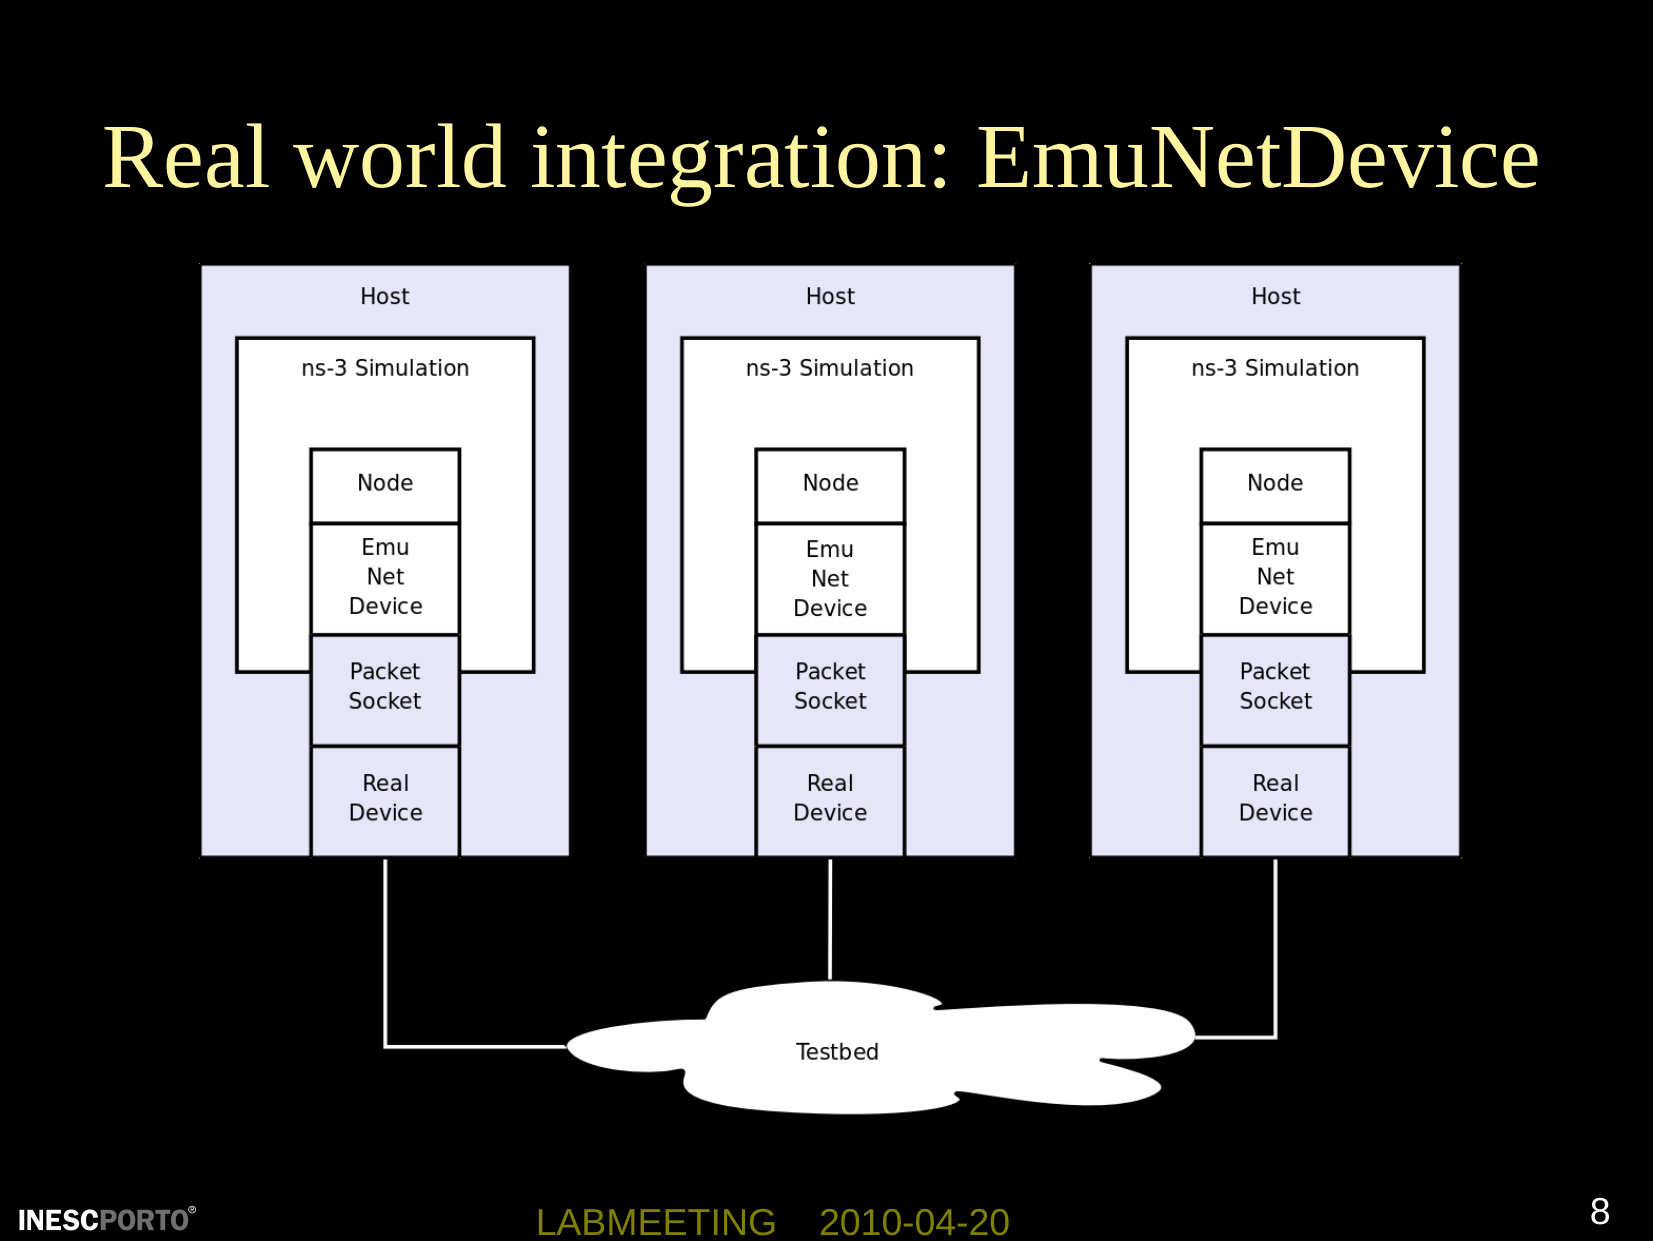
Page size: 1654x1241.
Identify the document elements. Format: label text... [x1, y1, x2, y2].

picture [198, 262, 1463, 1124]
picture [9, 1181, 201, 1241]
title Real world integration: EmuNetDevice [40, 48, 1607, 264]
